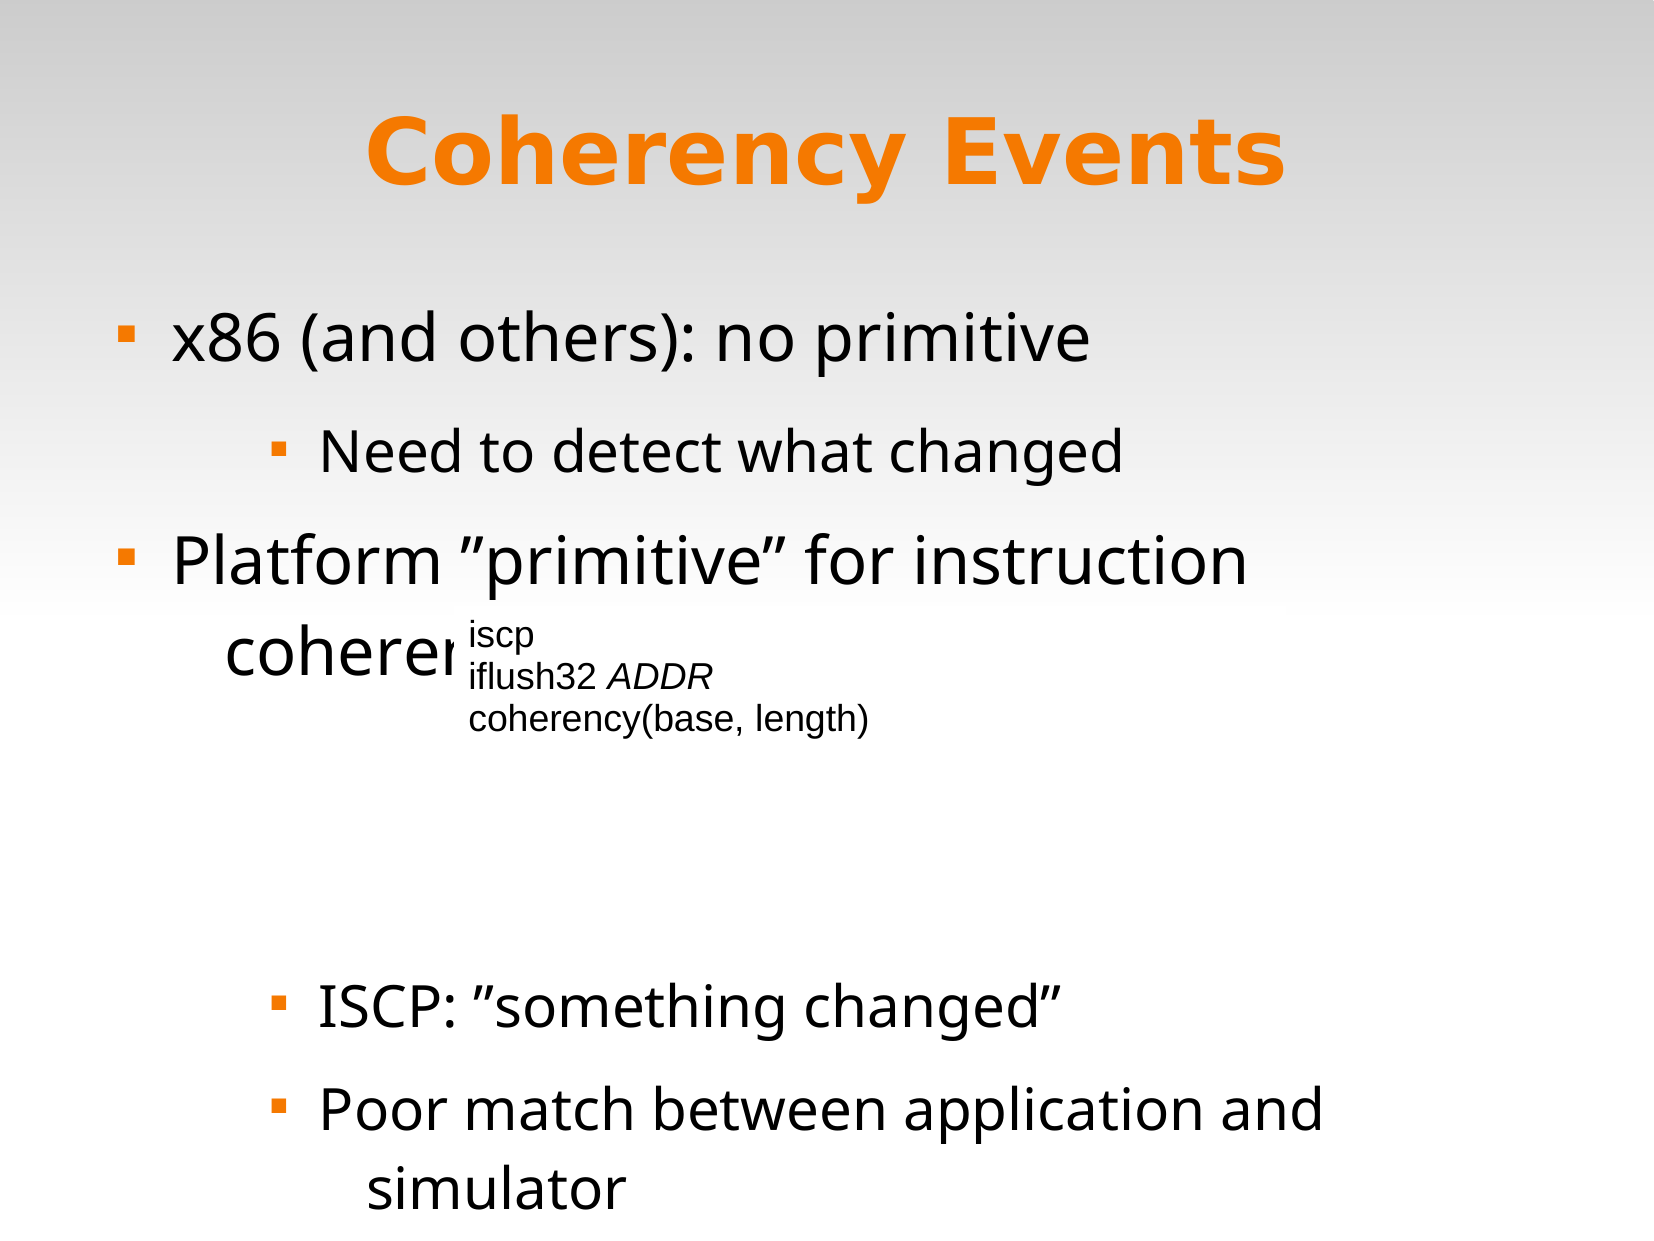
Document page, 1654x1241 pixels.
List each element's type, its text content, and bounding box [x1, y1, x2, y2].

title Coherency Events [82, 56, 1571, 250]
table_header iscp iflush32 ADDR coherency(base, length) [454, 606, 1286, 762]
list x86 (and others): no primitive Need to detect what changed Platform ”primitive” for instruction coherency ISCP: ”something changed” Poor match between application and simulator Need to detect what really changed [82, 290, 1571, 1183]
